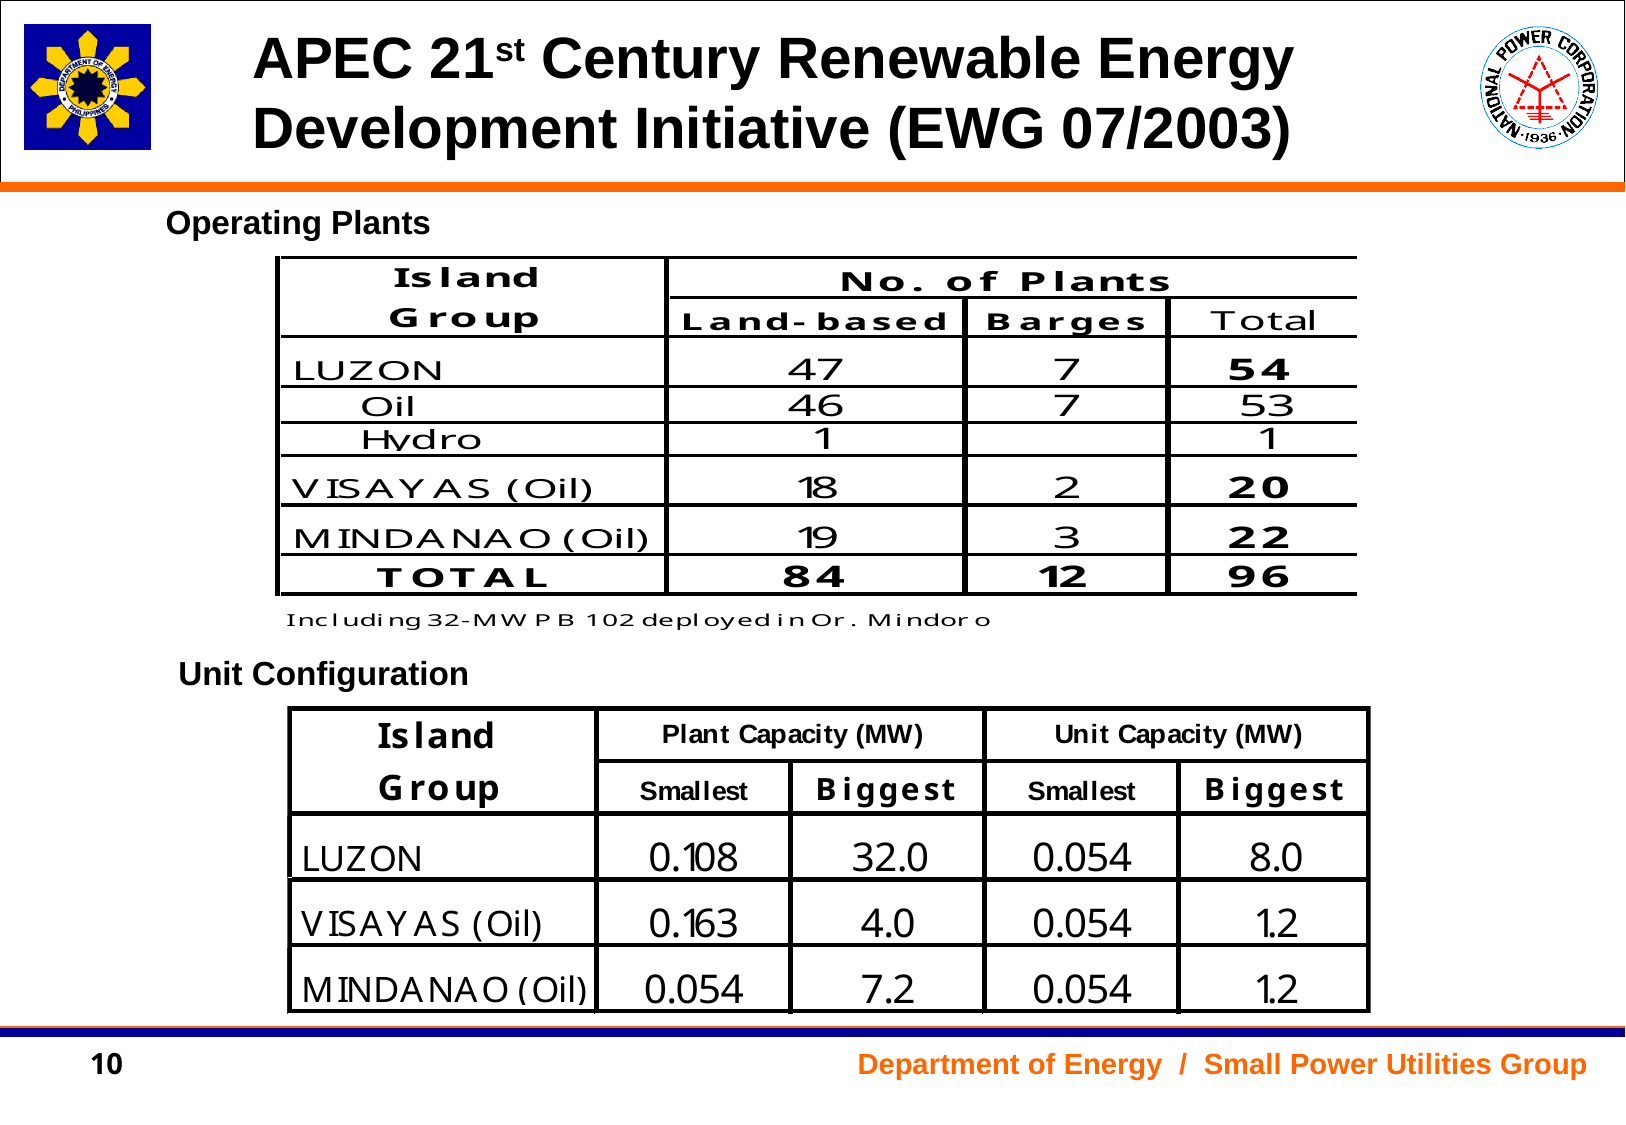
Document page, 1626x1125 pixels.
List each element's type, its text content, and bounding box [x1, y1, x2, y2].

text_box Operating Plants [150, 193, 447, 250]
text_box Unit Configuration [163, 644, 485, 701]
chart [287, 706, 1375, 1075]
picture [24, 24, 151, 150]
chart [275, 256, 1363, 639]
picture [1475, 24, 1600, 150]
